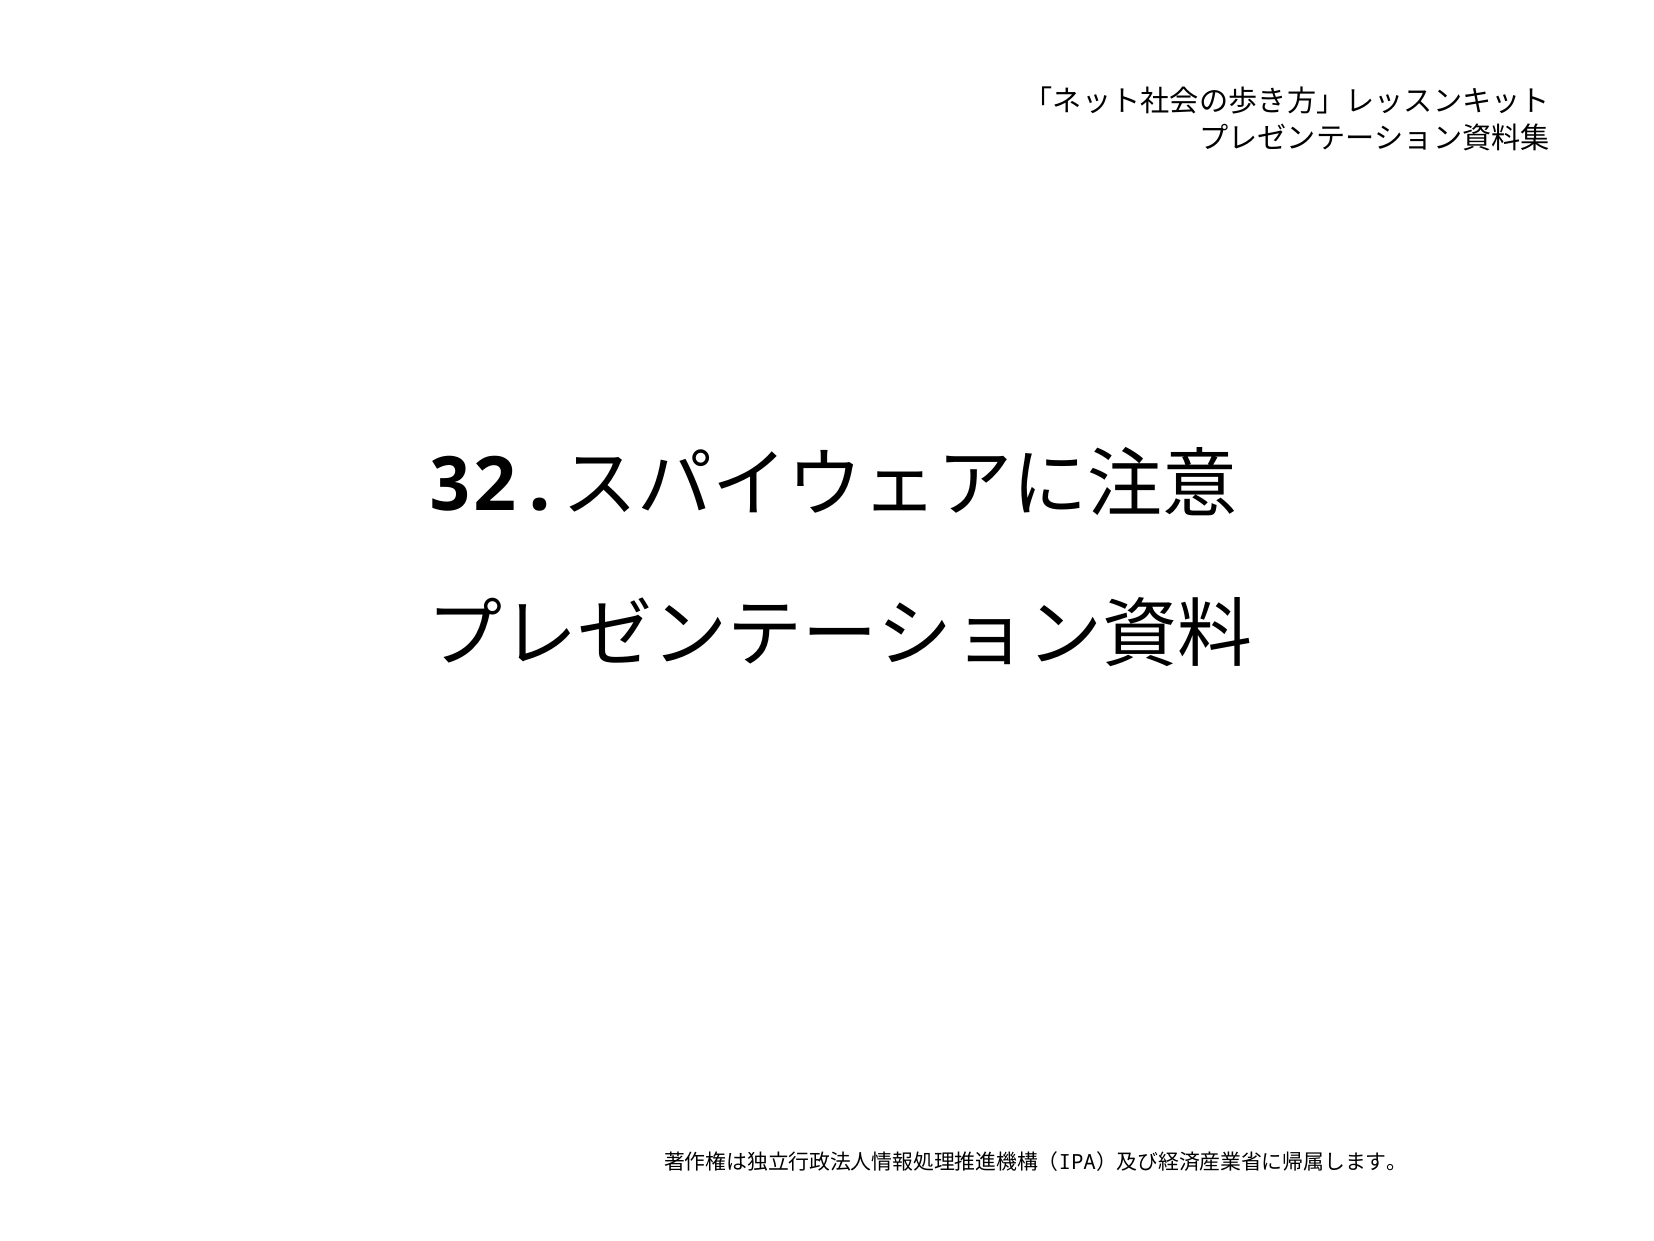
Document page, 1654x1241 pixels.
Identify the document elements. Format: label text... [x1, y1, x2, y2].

text_box 「ネット社会の歩き方」レッスンキット プレゼンテーション資料集 [1003, 74, 1566, 163]
text_box 著作権は独立行政法人情報処理推進機構（IPA）及び経済産業省に帰属します。 [649, 1145, 1536, 1182]
text_box 32.スパイウェアに注意 プレゼンテーション資料 [413, 442, 1477, 683]
